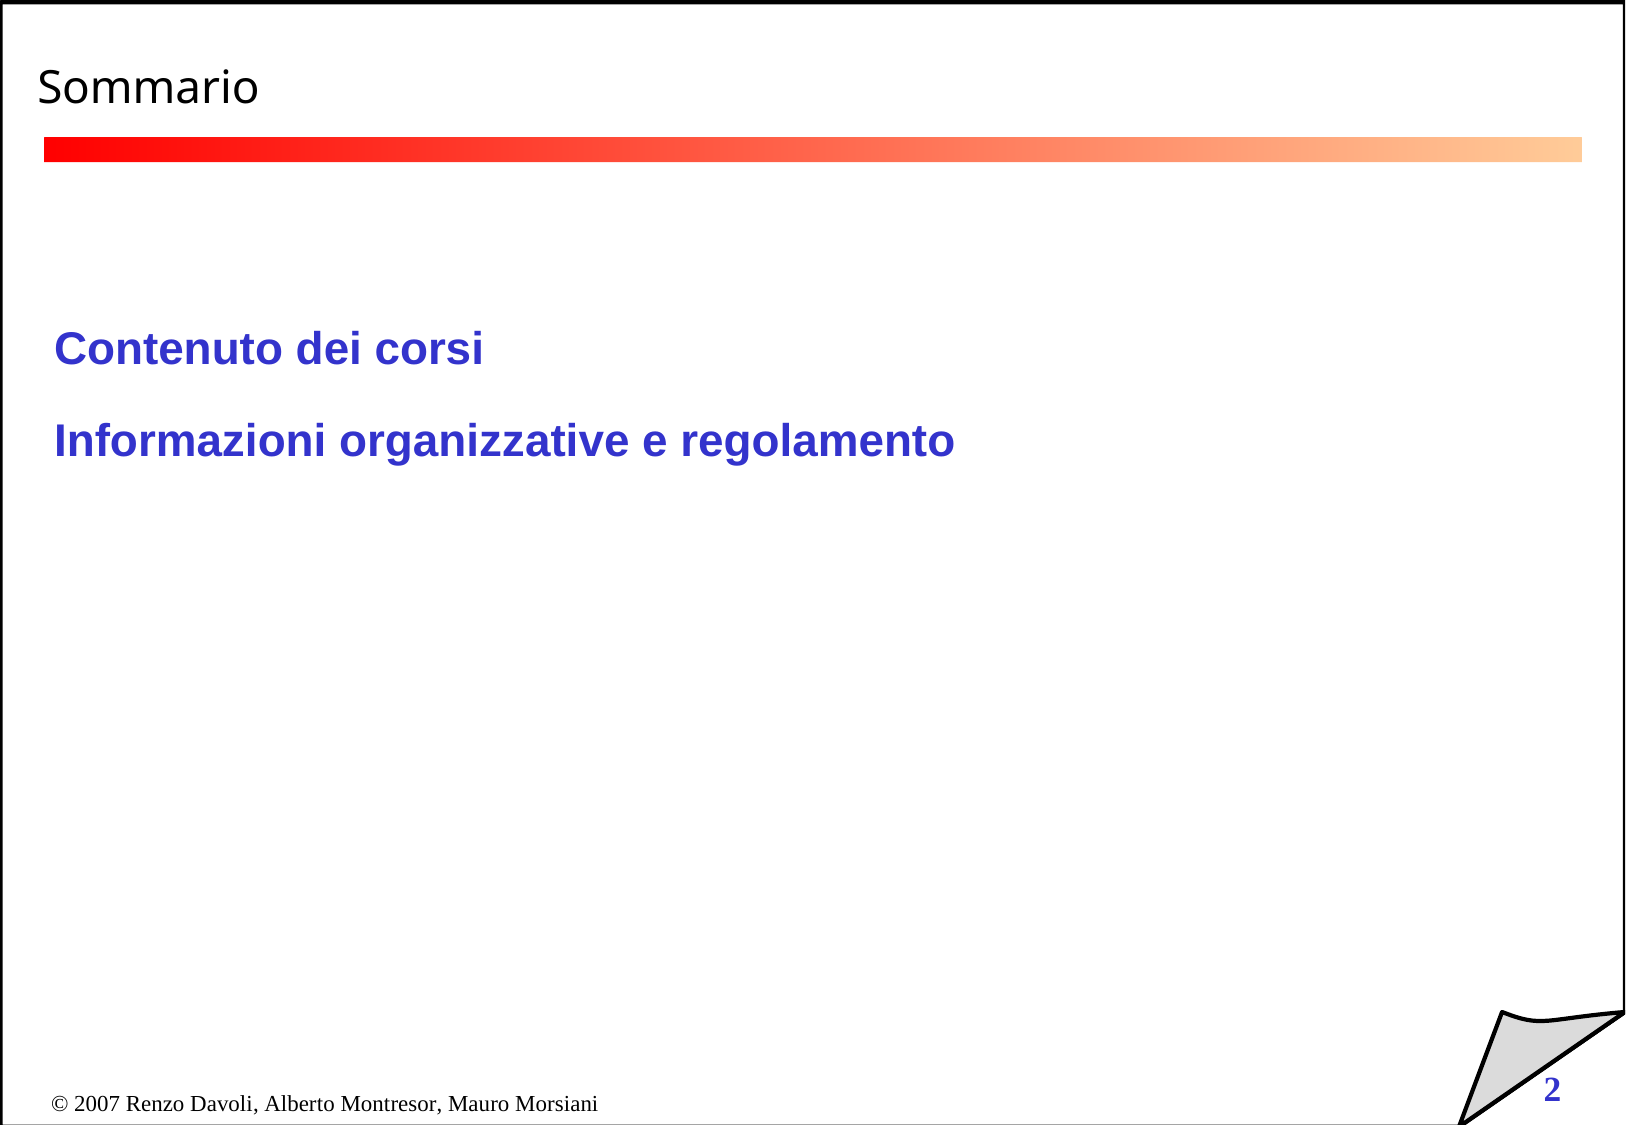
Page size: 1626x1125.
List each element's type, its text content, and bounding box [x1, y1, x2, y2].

list Contenuto dei corsi Informazioni organizzative e regolamento [54, 323, 1571, 875]
title Sommario [37, 44, 1588, 131]
